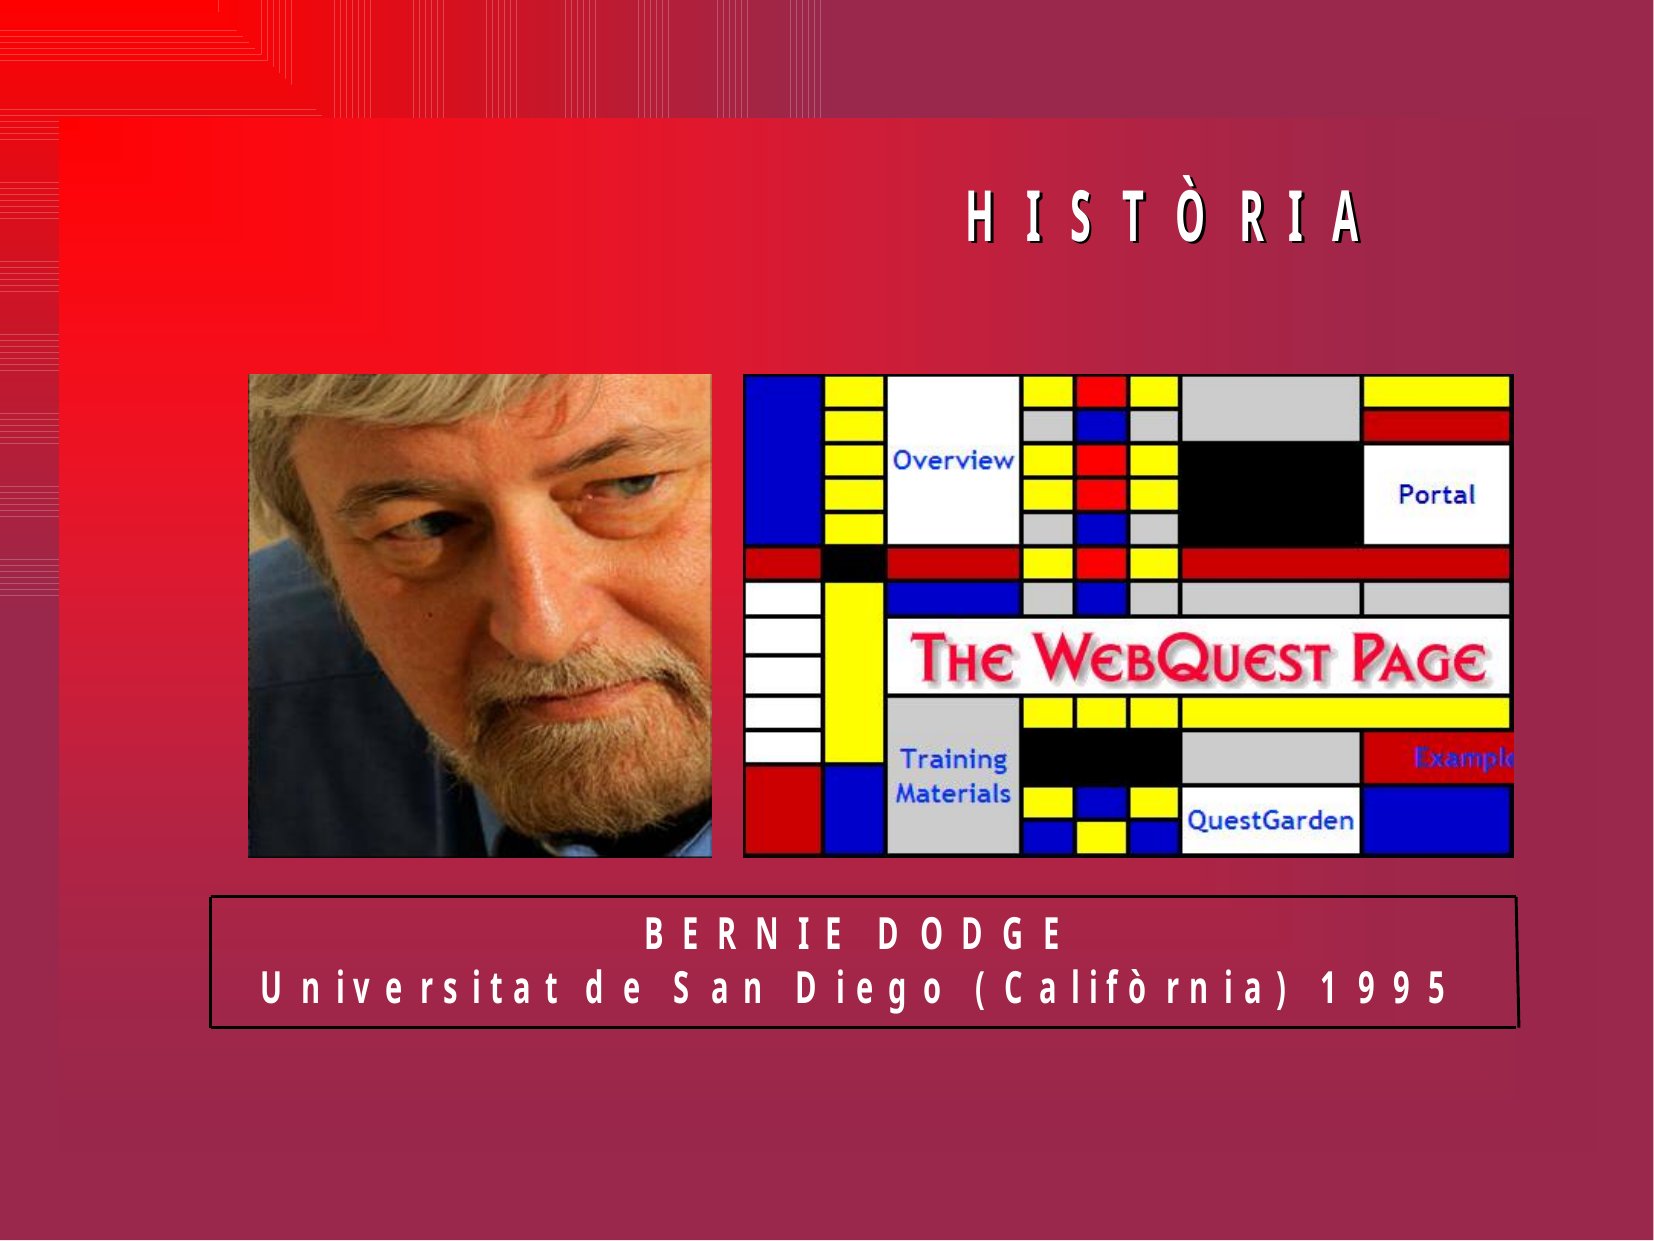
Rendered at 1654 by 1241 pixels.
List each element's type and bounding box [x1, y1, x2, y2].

picture [59, 118, 1595, 1152]
